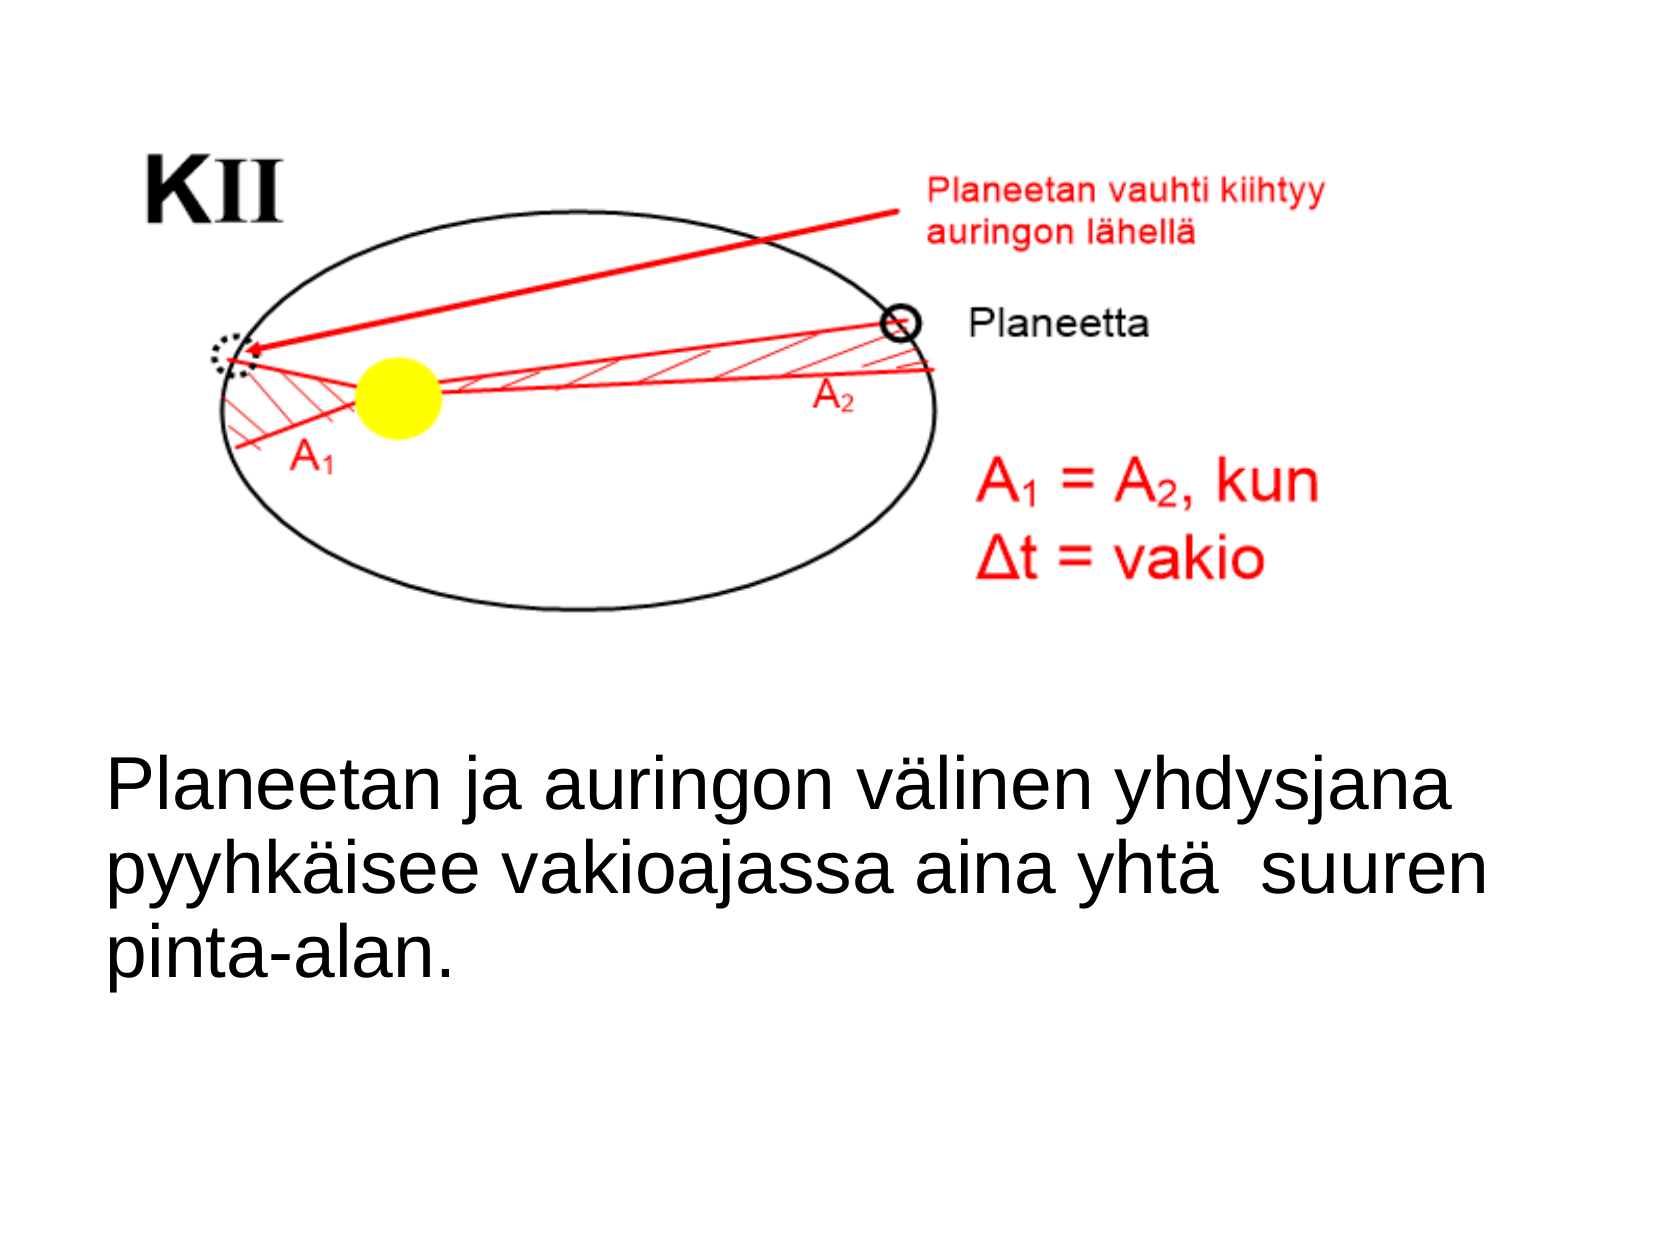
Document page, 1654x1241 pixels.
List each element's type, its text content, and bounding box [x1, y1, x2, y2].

text_box Planeetan ja auringon välinen yhdysjana pyyhkäisee vakioajassa aina yhtä suuren pinta-alan. [90, 734, 1536, 1002]
picture [82, 92, 1441, 626]
